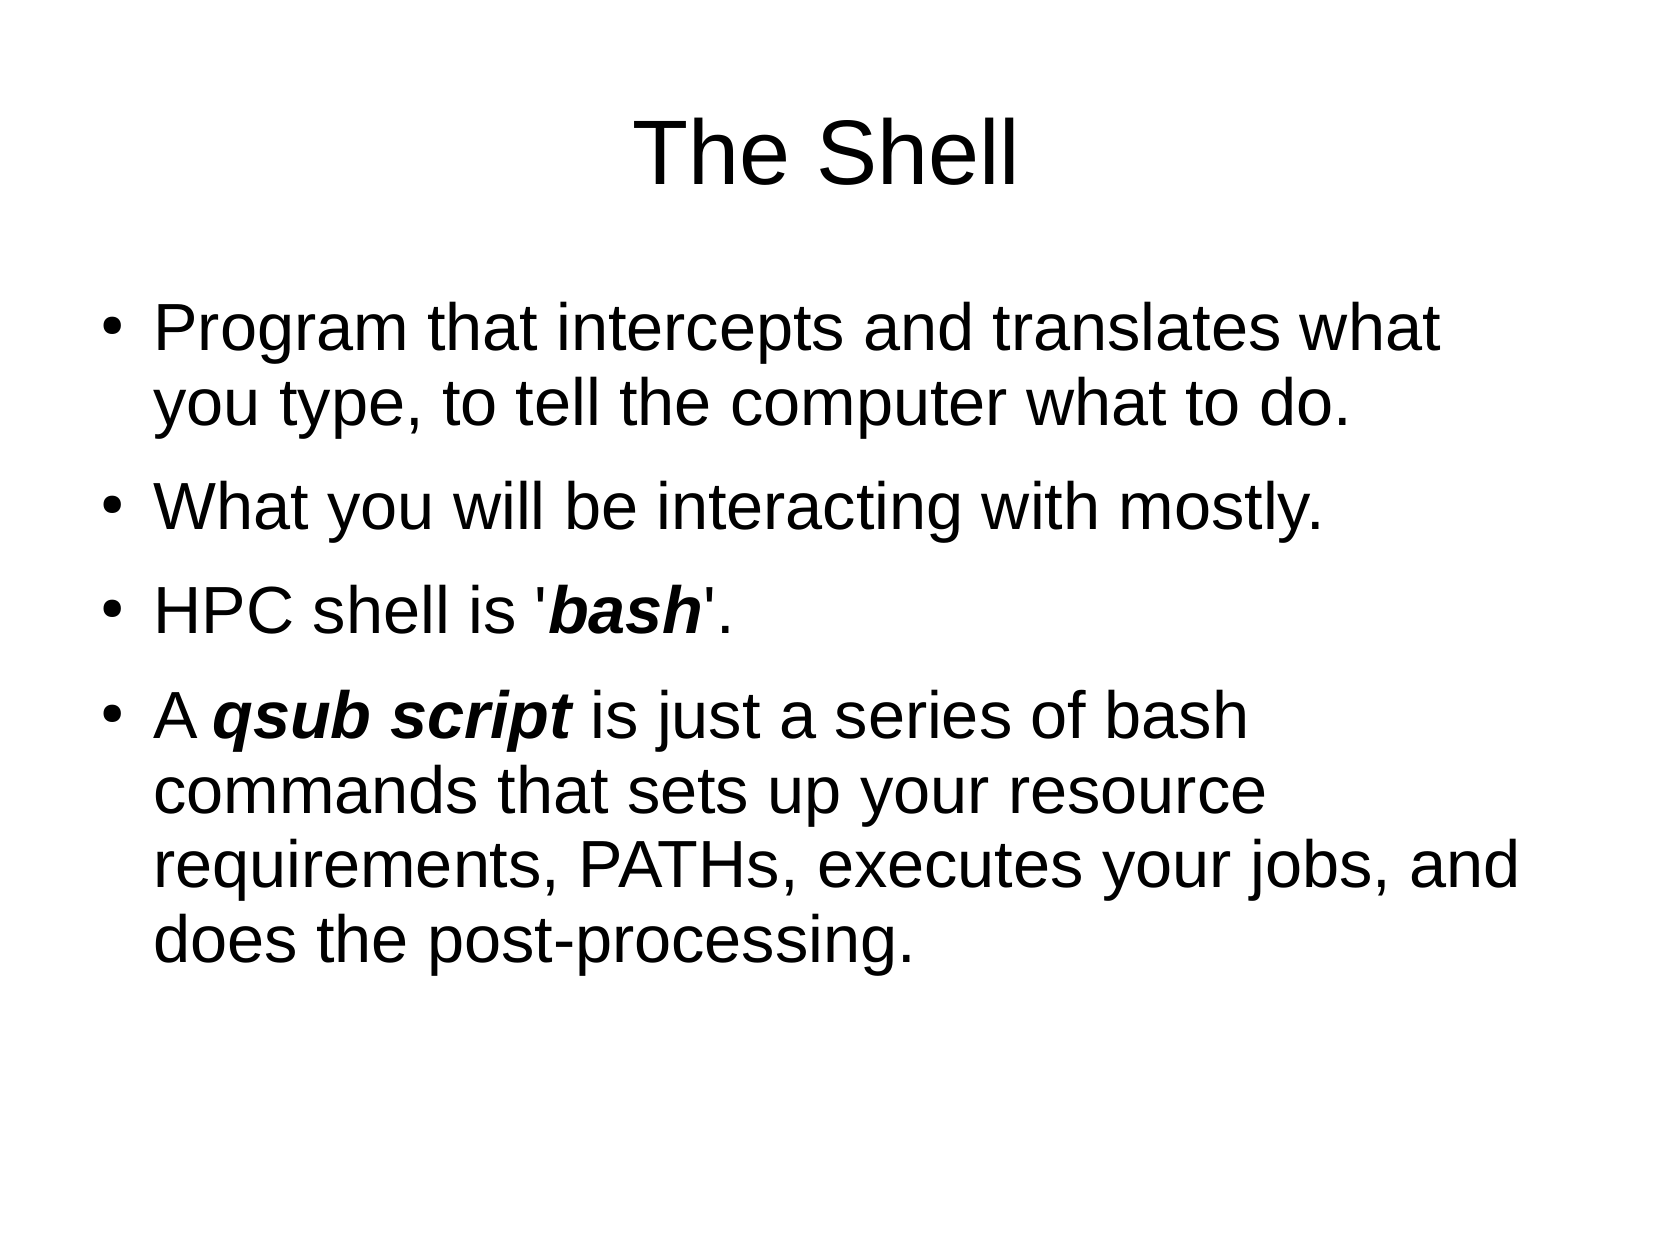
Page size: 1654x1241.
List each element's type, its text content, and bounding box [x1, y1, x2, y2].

list Program that intercepts and translates what you type, to tell the computer what to do. What you will be interacting with mostly. HPC shell is 'bash'. A qsub script is just a series of bash commands that sets up your resource requirements, PATHs, executes your jobs, and does the post-processing. [82, 290, 1538, 1010]
title The Shell [82, 49, 1571, 257]
